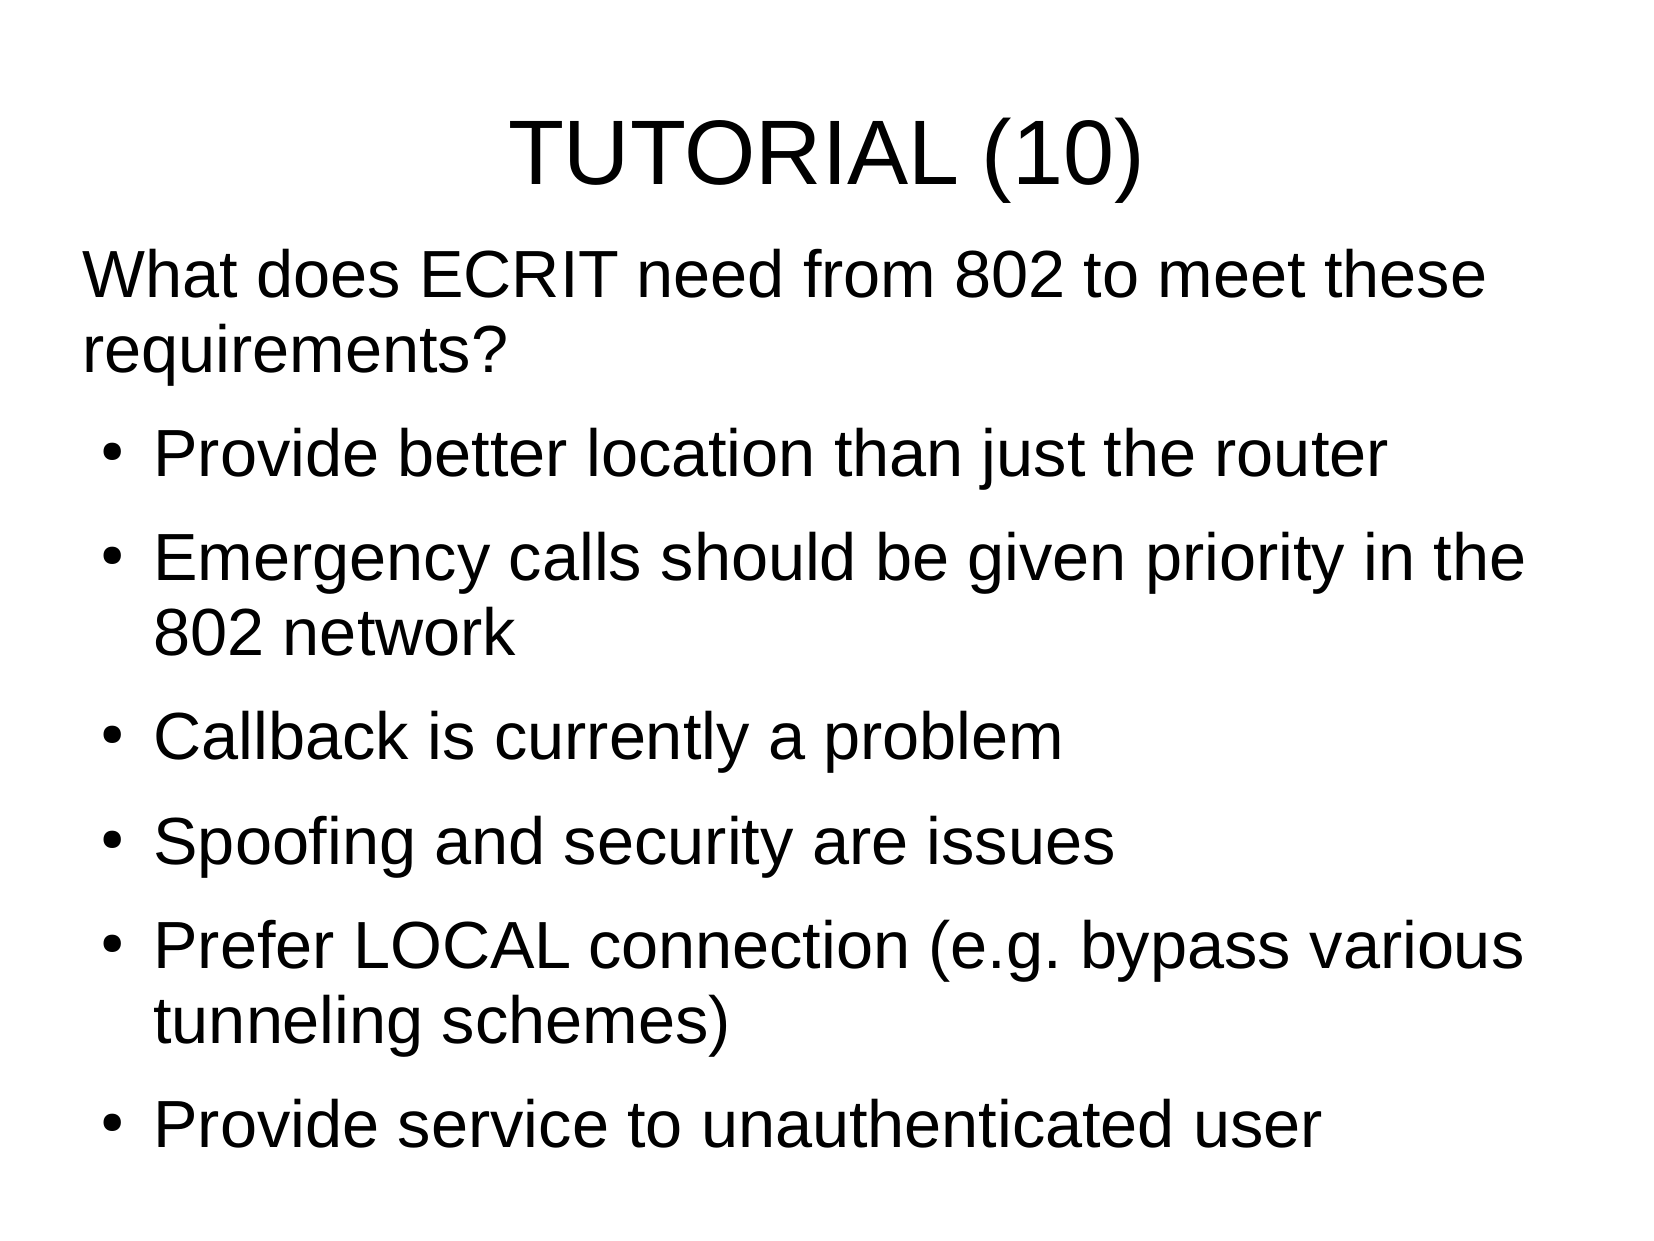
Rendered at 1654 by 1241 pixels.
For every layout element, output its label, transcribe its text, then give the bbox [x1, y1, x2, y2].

list What does ECRIT need from 802 to meet these requirements? Provide better location than just the router Emergency calls should be given priority in the 802 network Callback is currently a problem Spoofing and security are issues Prefer LOCAL connection (e.g. bypass various tunneling schemes) Provide service to unauthenticated user [82, 237, 1571, 1160]
title TUTORIAL (10) [82, 56, 1571, 237]
